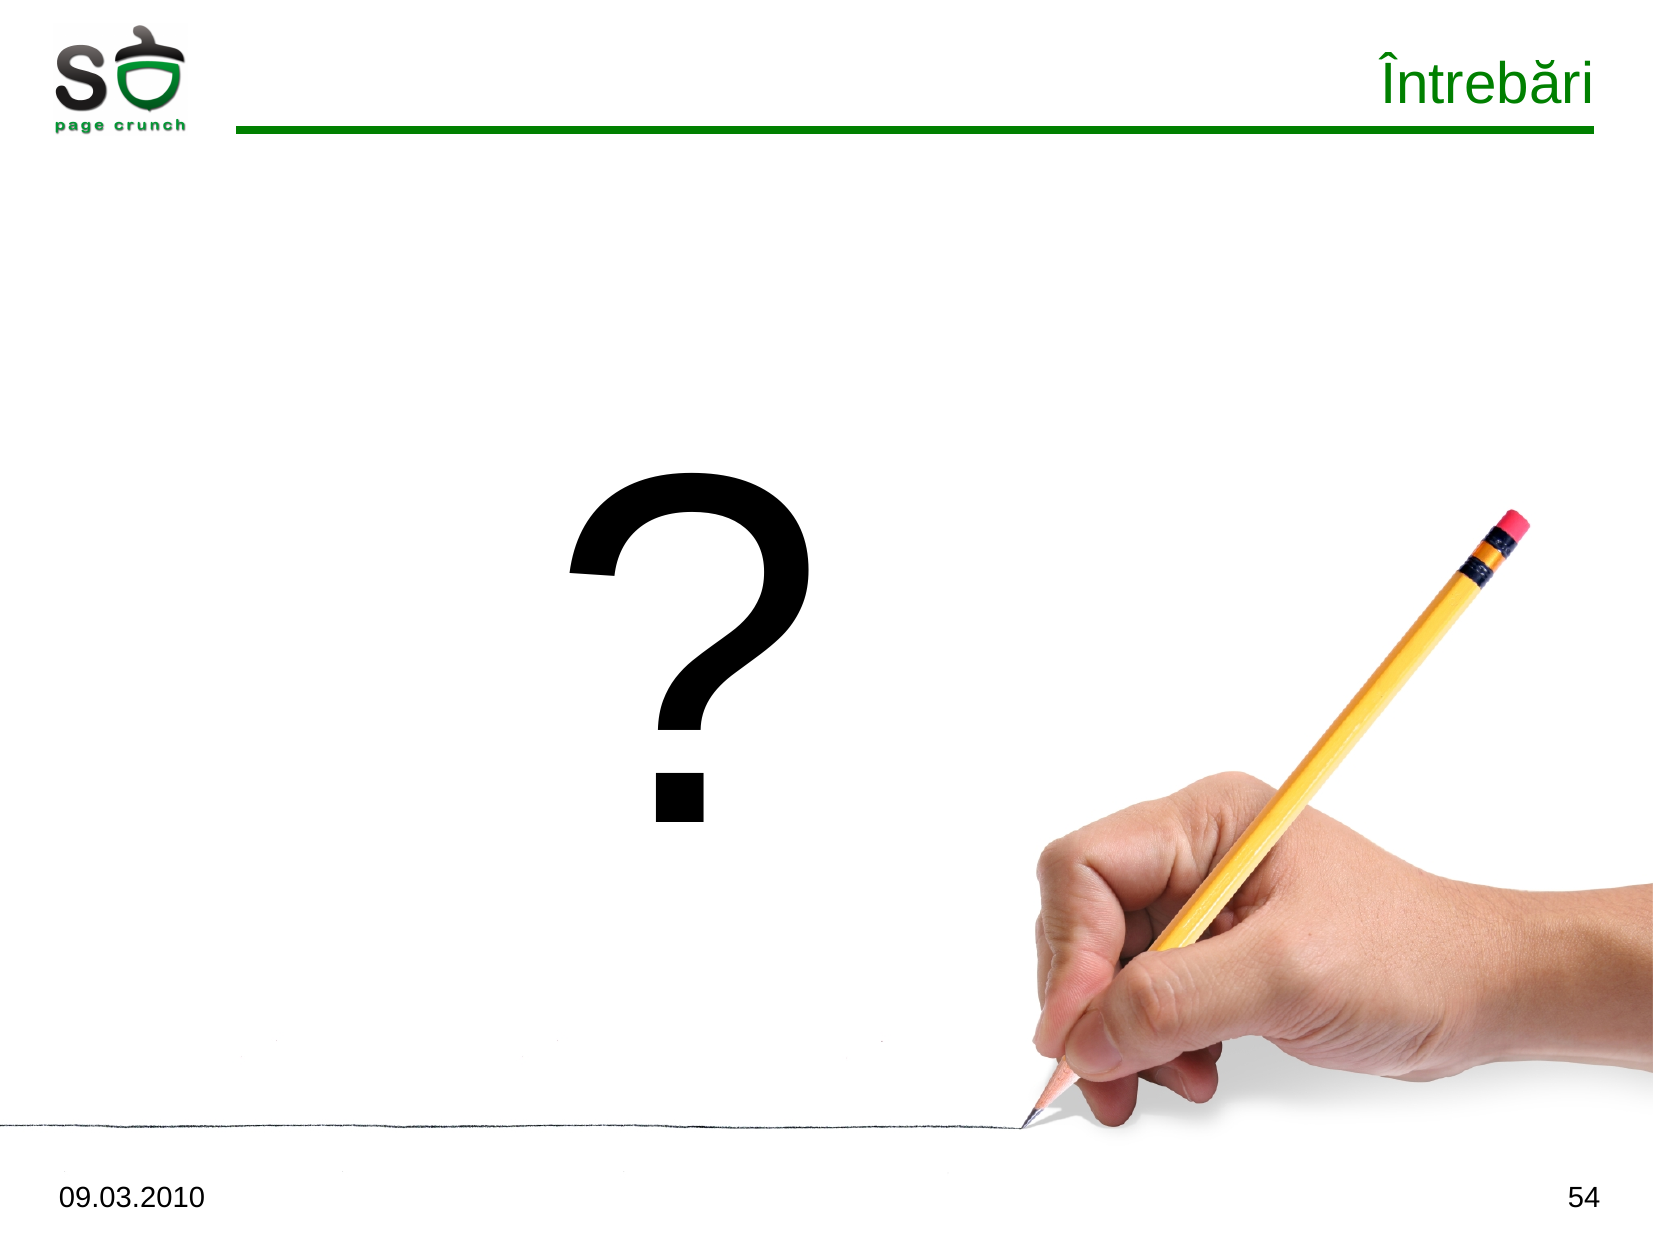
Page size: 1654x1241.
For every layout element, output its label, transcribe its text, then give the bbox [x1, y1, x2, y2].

title Întrebări [236, 49, 1595, 119]
picture [0, 473, 1653, 1183]
list ? [531, 354, 857, 945]
picture [53, 23, 188, 136]
